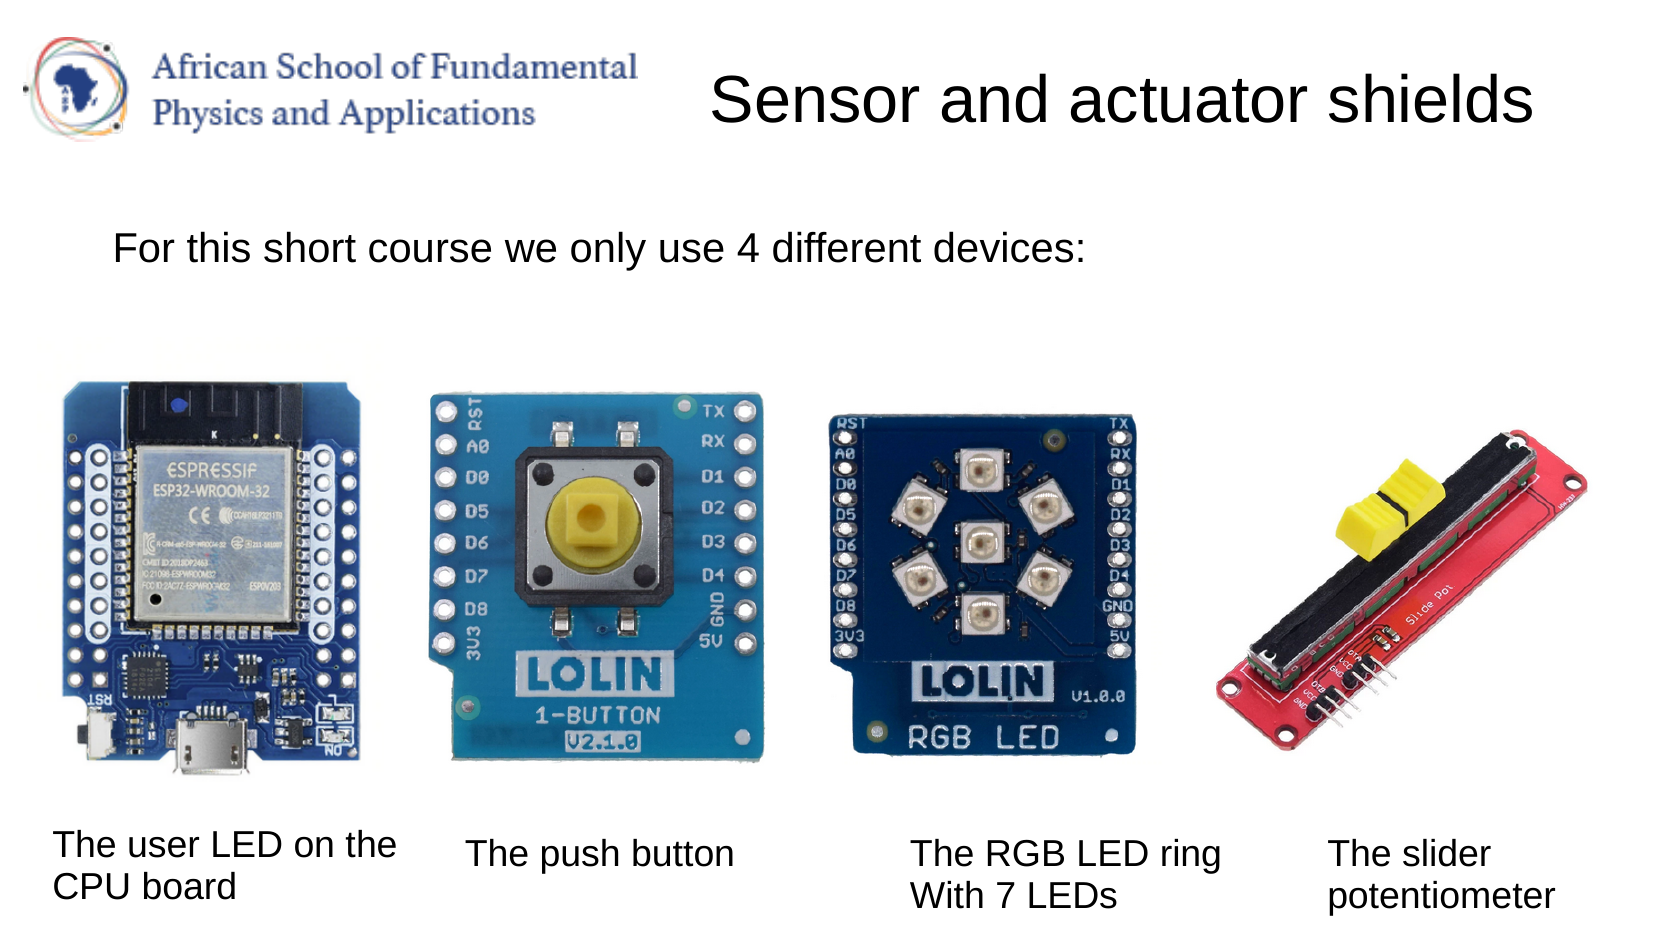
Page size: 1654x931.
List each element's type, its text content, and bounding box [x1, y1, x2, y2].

picture [793, 399, 1163, 765]
text_box The slider potentiometer [1312, 825, 1571, 924]
picture [398, 374, 788, 777]
text_box The push button [450, 825, 751, 882]
text_box The user LED on the CPU board [37, 816, 413, 916]
list For this short course we only use 4 different devices: [112, 225, 1601, 765]
title Sensor and actuator shields [635, 21, 1610, 177]
picture [1180, 418, 1601, 765]
picture [23, 37, 635, 142]
text_box The RGB LED ring With 7 LEDs [895, 825, 1238, 924]
picture [37, 337, 384, 791]
